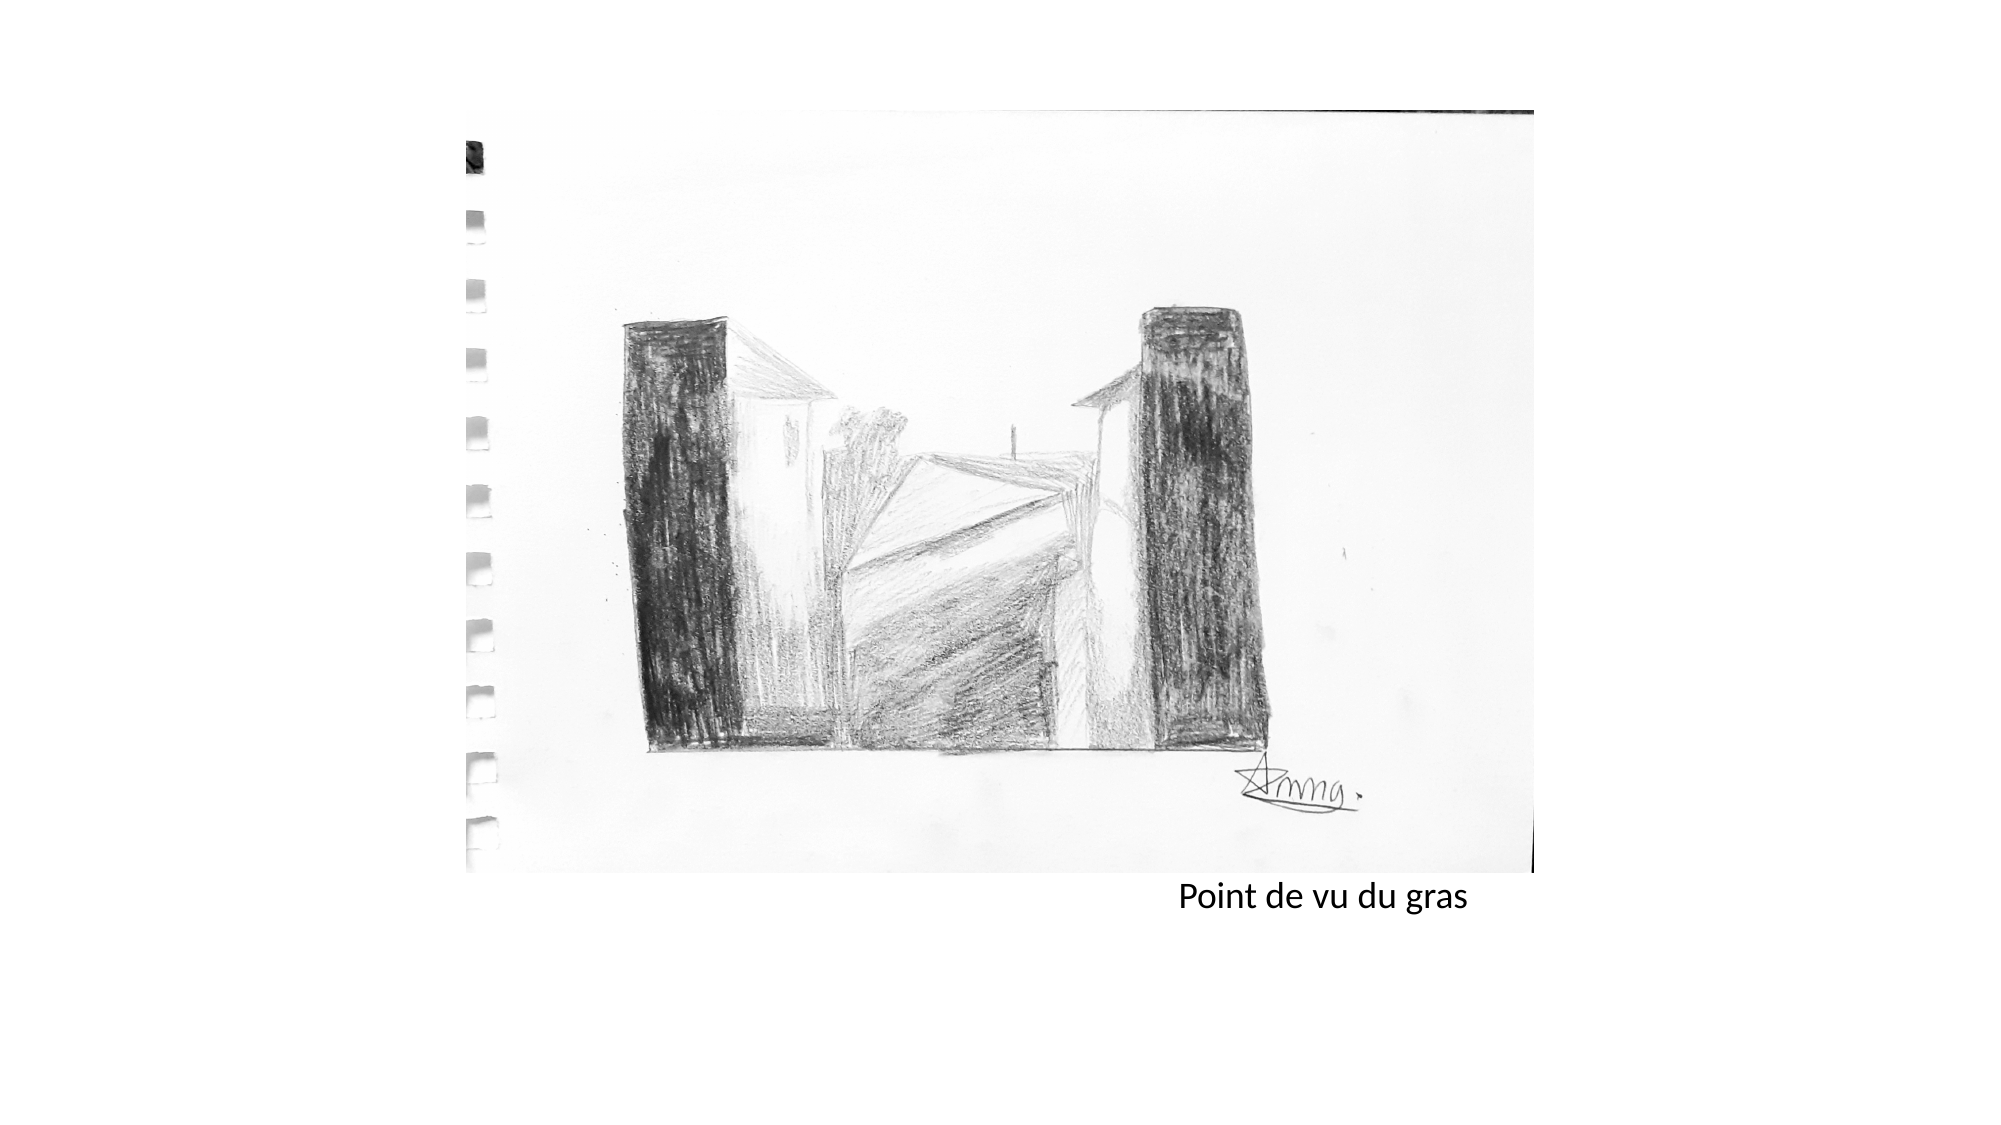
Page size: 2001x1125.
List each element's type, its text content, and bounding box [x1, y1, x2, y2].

picture [466, 110, 1534, 873]
text_box Point de vu du gras [1163, 863, 1692, 925]
